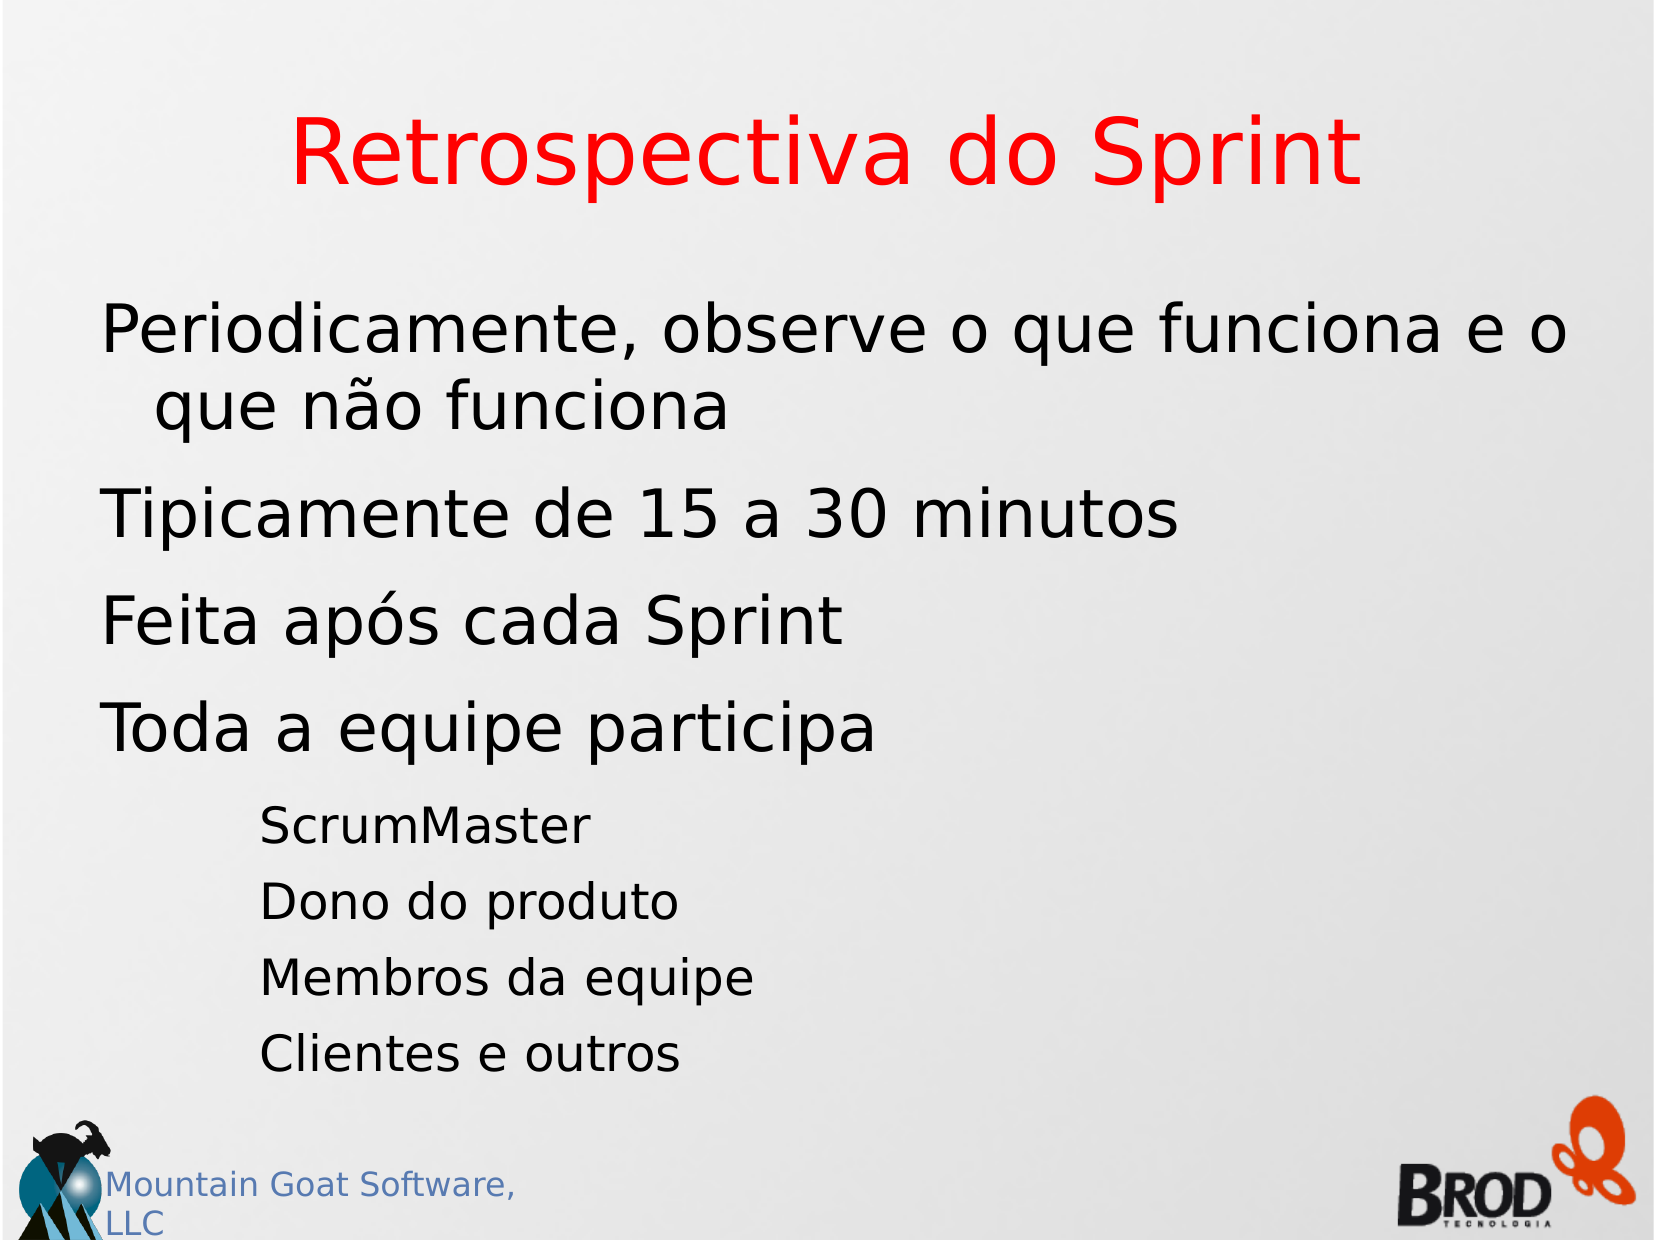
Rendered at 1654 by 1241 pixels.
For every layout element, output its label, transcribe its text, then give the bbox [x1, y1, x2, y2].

list Periodicamente, observe o que funciona e o que não funciona Tipicamente de 15 a 30 minutos Feita após cada Sprint Toda a equipe participa ScrumMaster Dono do produto Membros da equipe Clientes e outros [82, 290, 1571, 1094]
title Retrospectiva do Sprint [82, 56, 1571, 250]
picture [2, 0, 1654, 1241]
